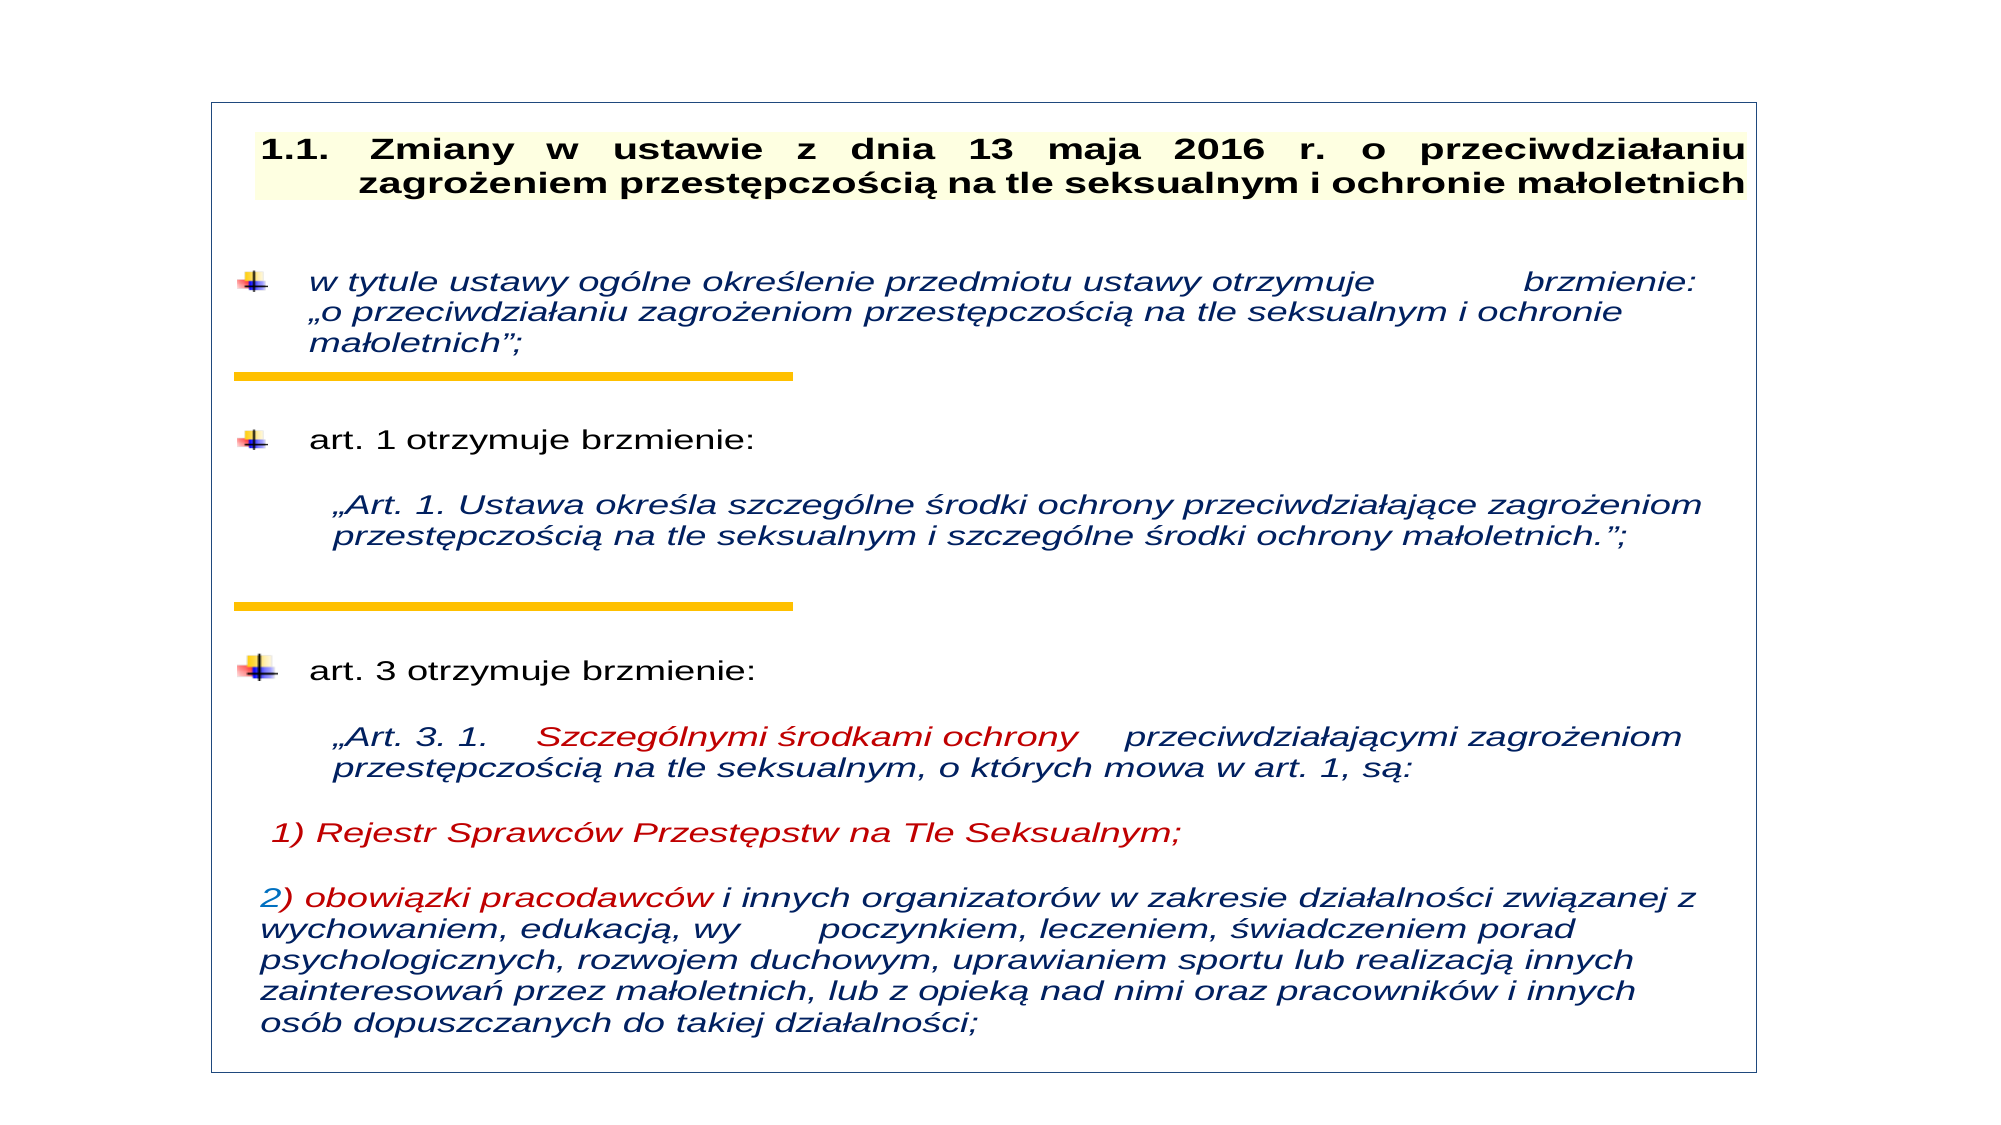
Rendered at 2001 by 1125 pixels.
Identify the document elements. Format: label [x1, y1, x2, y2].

picture [211, 102, 1757, 1073]
